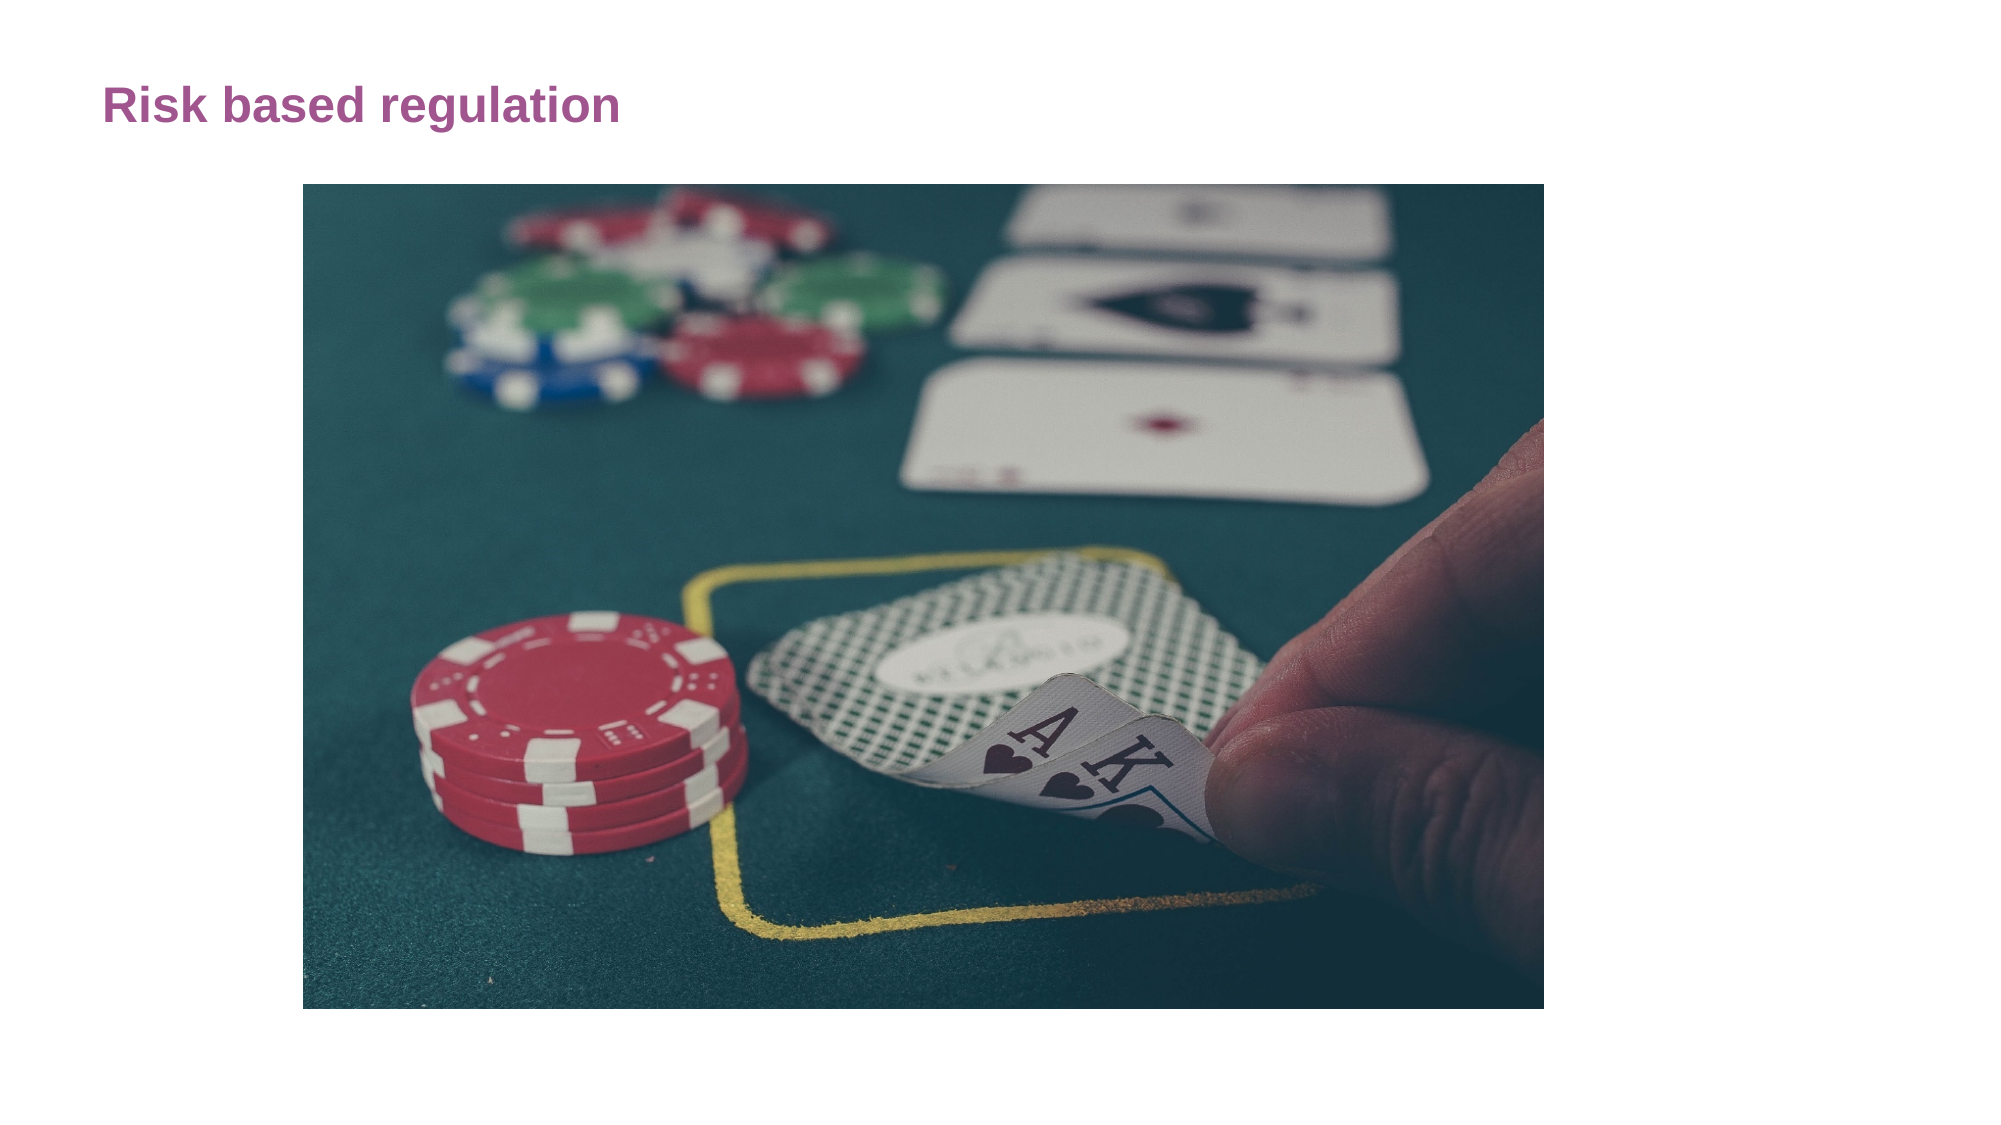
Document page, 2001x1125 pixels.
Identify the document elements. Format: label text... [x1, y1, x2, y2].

picture [303, 184, 1544, 1009]
title Risk based regulation [102, 66, 1491, 161]
